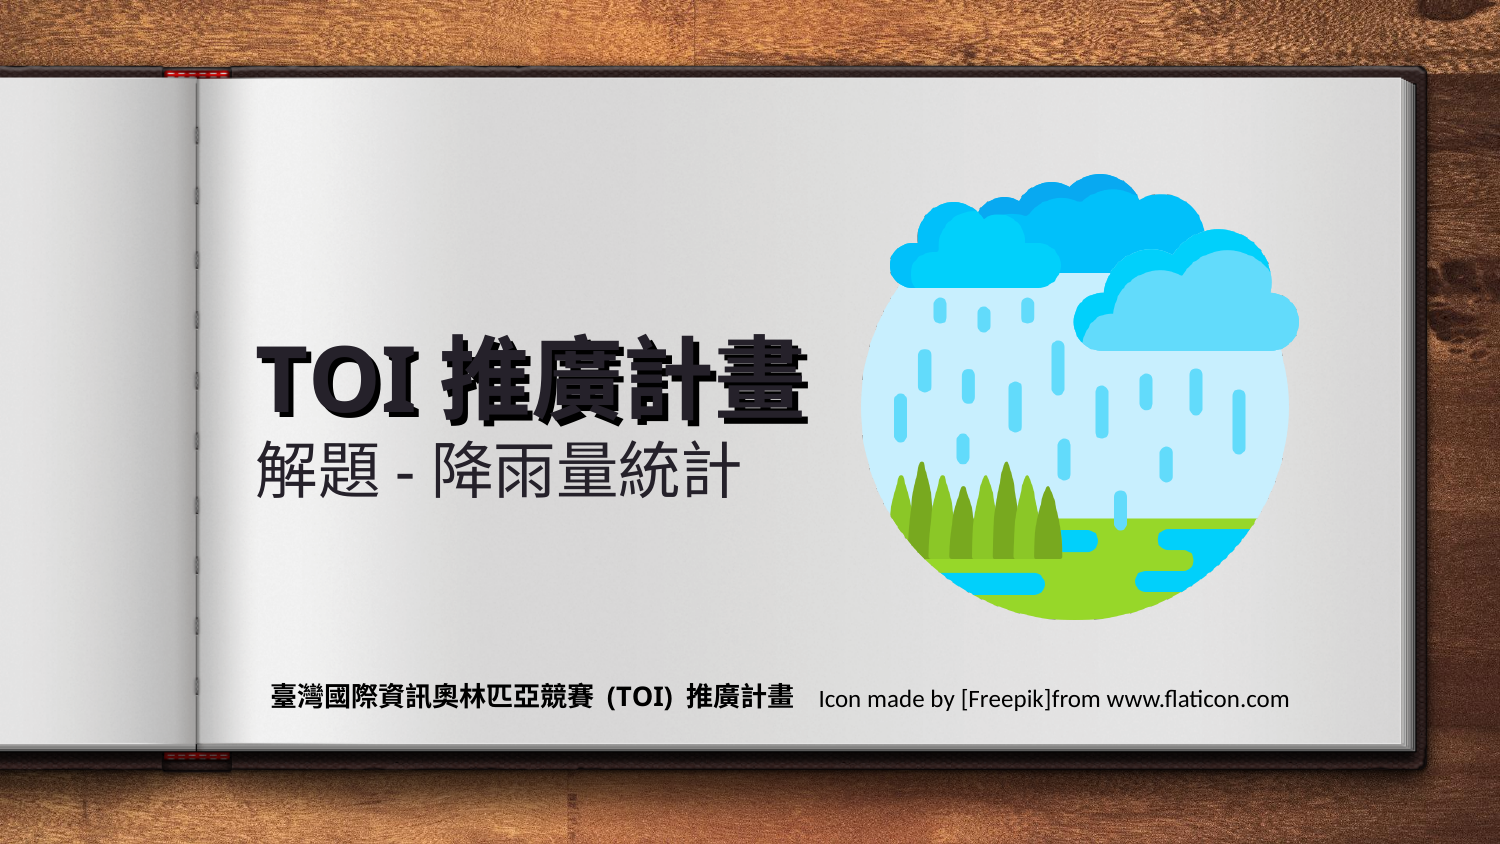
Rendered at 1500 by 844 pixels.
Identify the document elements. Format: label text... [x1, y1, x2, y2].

title TOI推廣計畫 解題-降雨量統計 [240, 262, 856, 565]
picture [856, 174, 1303, 620]
text_box Icon made by [Freepik]from www.flaticon.com [804, 675, 1385, 720]
